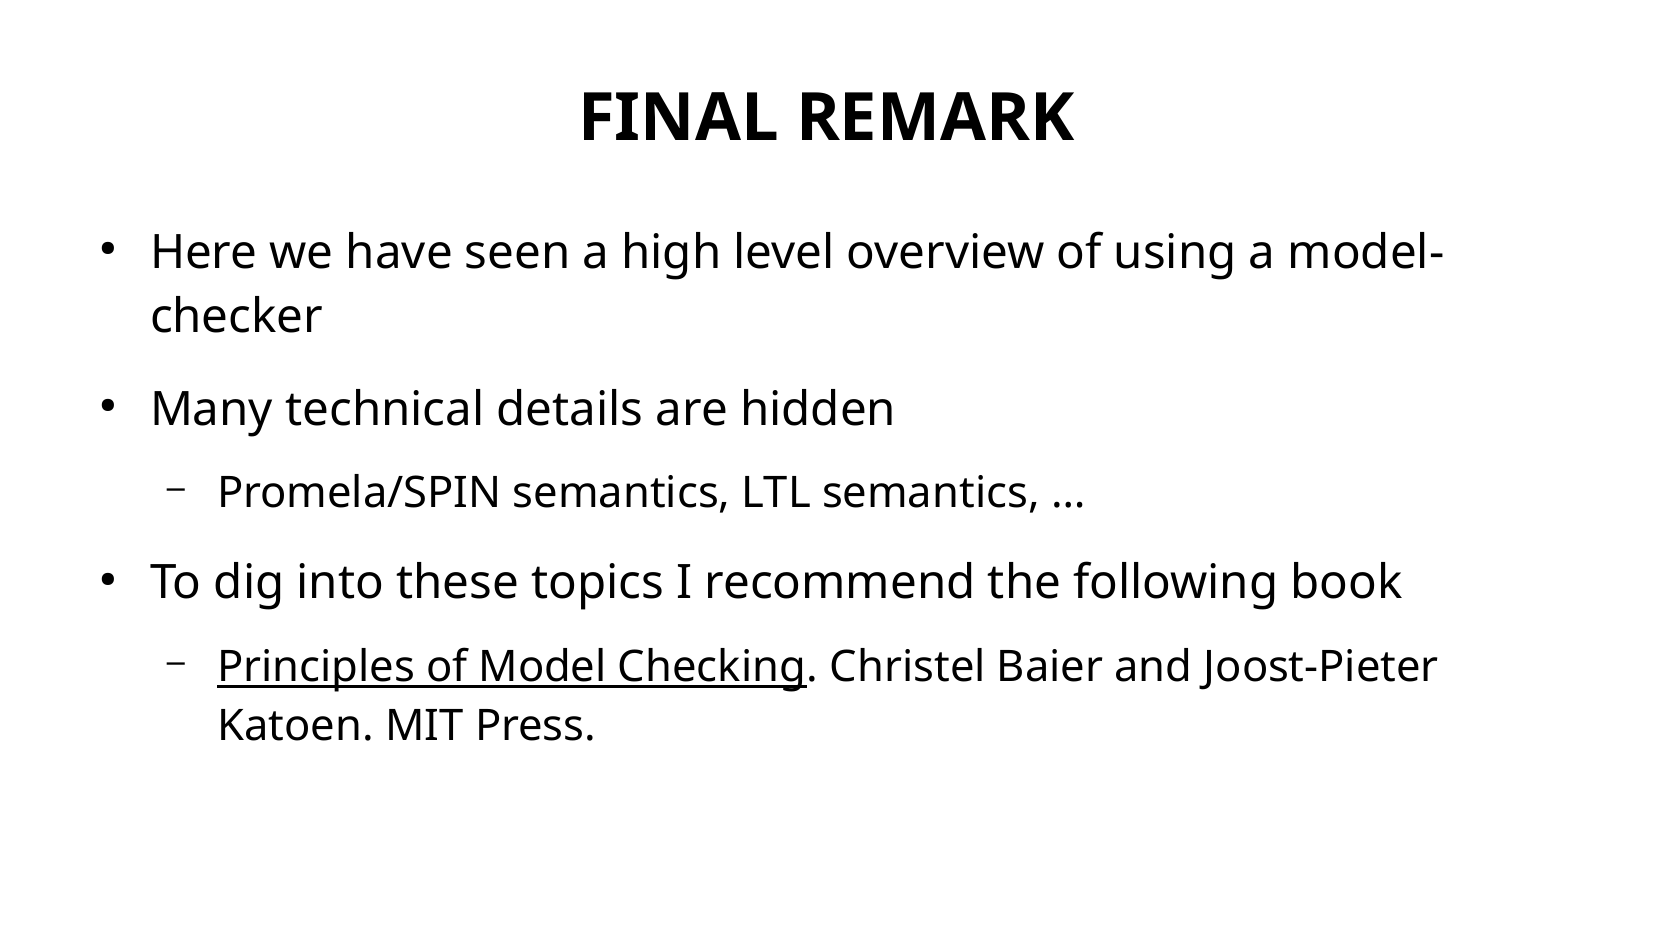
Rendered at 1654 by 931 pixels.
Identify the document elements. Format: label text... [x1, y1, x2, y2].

title FINAL REMARK [82, 36, 1571, 193]
list Here we have seen a high level overview of using a model-checker Many technical details are hidden Promela/SPIN semantics, LTL semantics, … To dig into these topics I recommend the following book Principles of Model Checking. Christel Baier and Joost-Pieter Katoen. MIT Press. [82, 217, 1571, 757]
